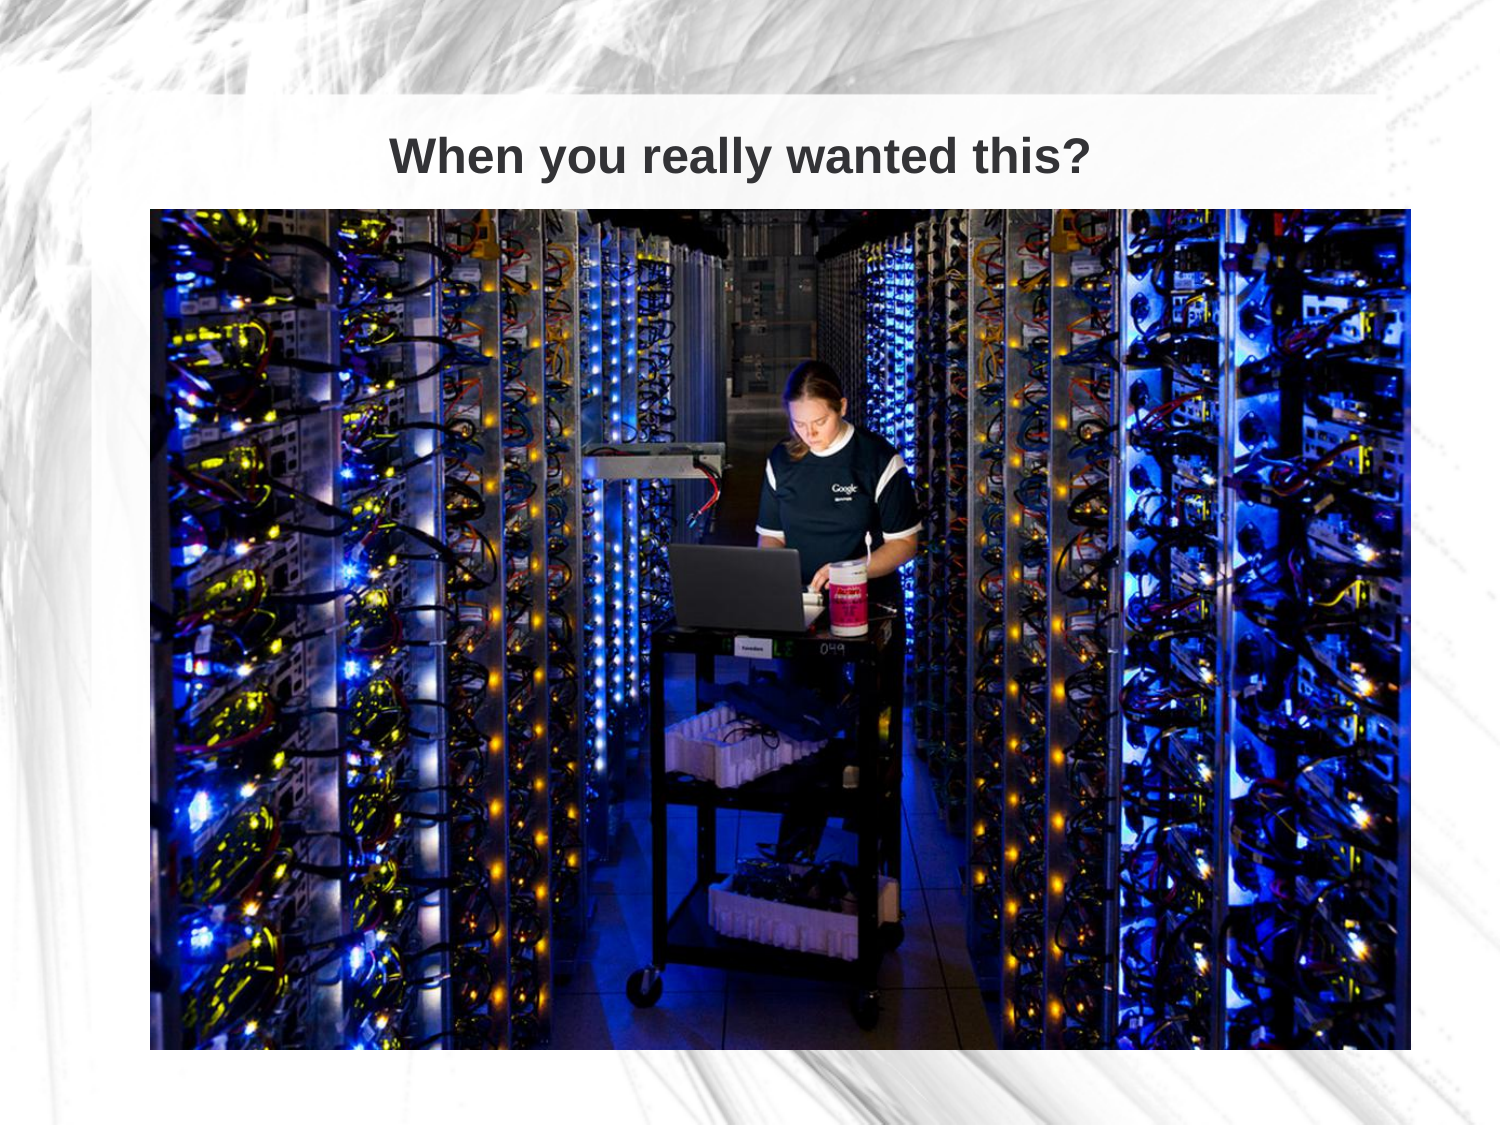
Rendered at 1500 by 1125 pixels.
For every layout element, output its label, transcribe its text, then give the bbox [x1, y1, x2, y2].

picture [0, 0, 1500, 1125]
title When you really wanted this? [61, 108, 1396, 211]
